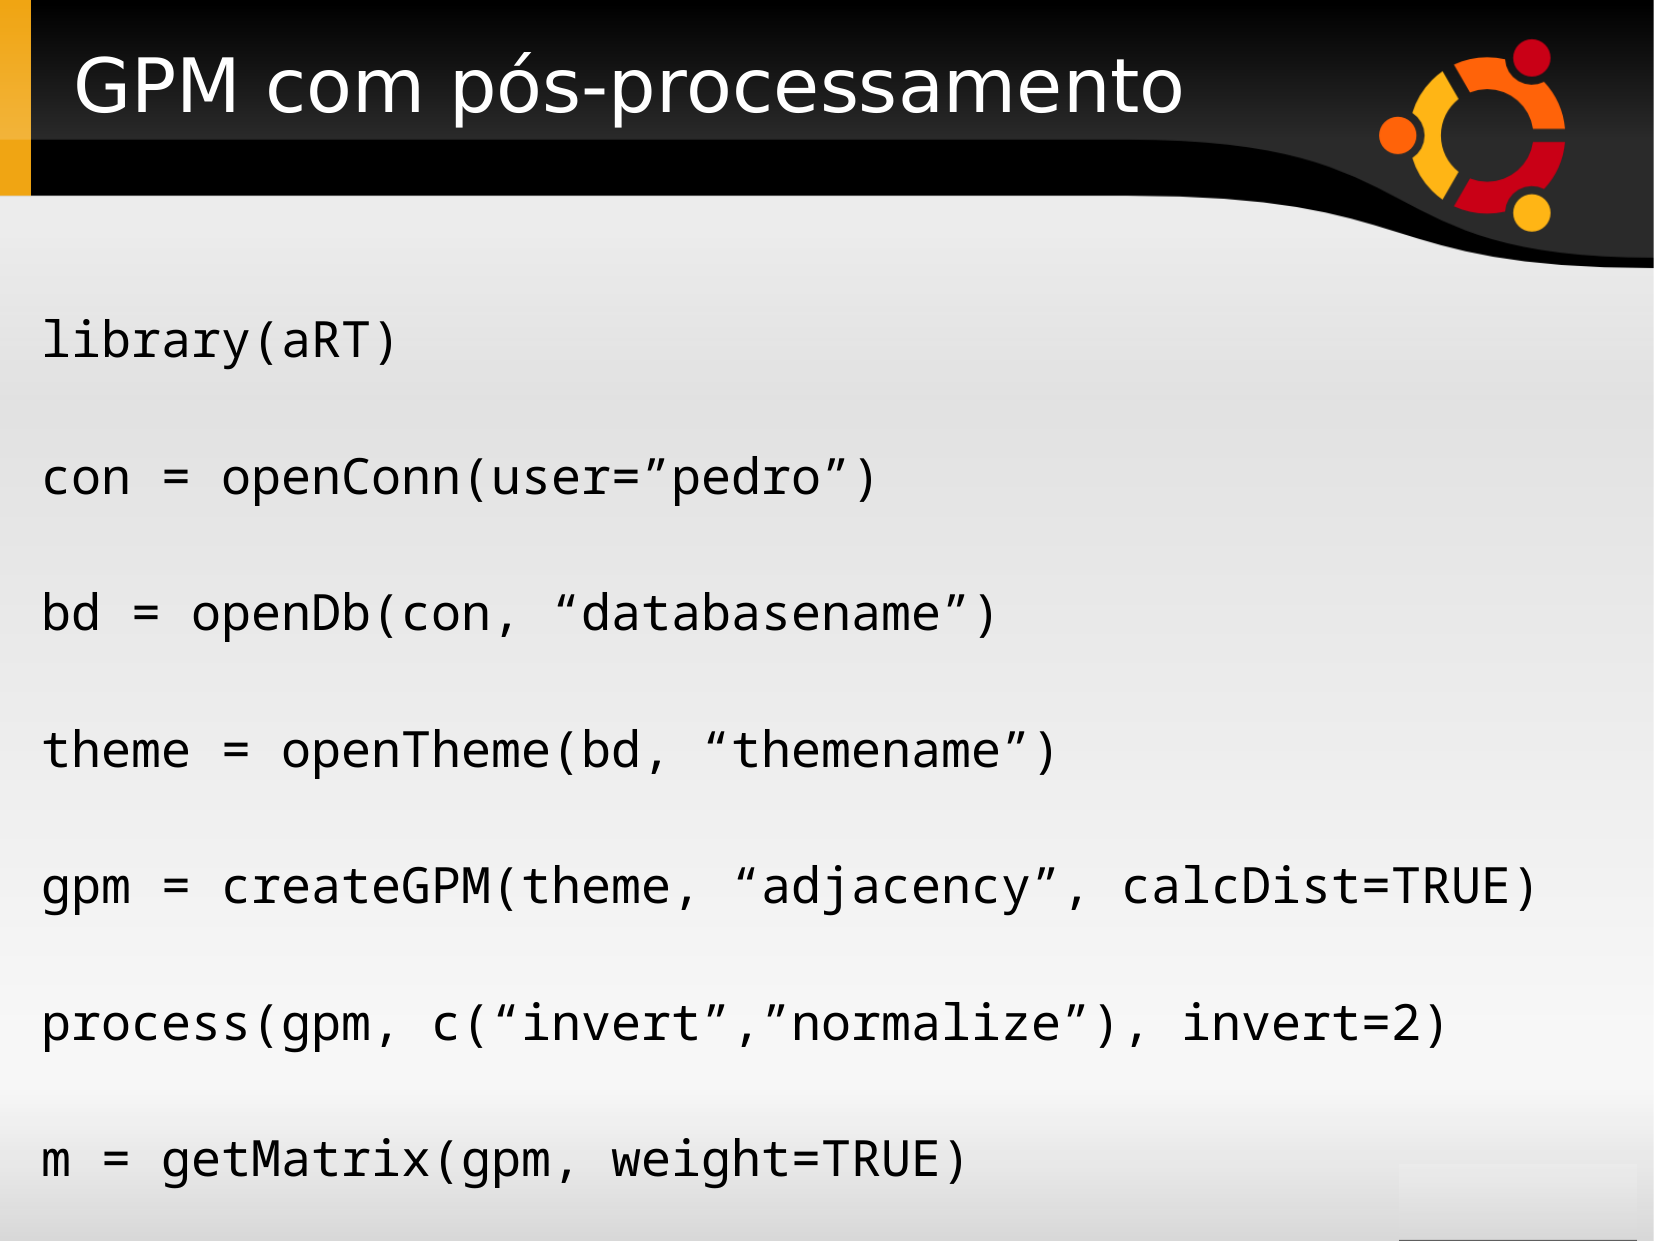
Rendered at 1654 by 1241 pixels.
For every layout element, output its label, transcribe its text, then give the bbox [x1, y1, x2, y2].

picture [0, 0, 1654, 1241]
text_box GPM com pós-processamento [59, 35, 1477, 138]
text_box library(aRT) con = openConn(user=”pedro”) bd = openDb(con, “databasename”) theme = openTheme(bd, “themename”) gpm = createGPM(theme, “adjacency”, calcDist=TRUE) process(gpm, c(“invert”,”normalize”), invert=2) m = getMatrix(gpm, weight=TRUE) [41, 370, 1636, 1125]
